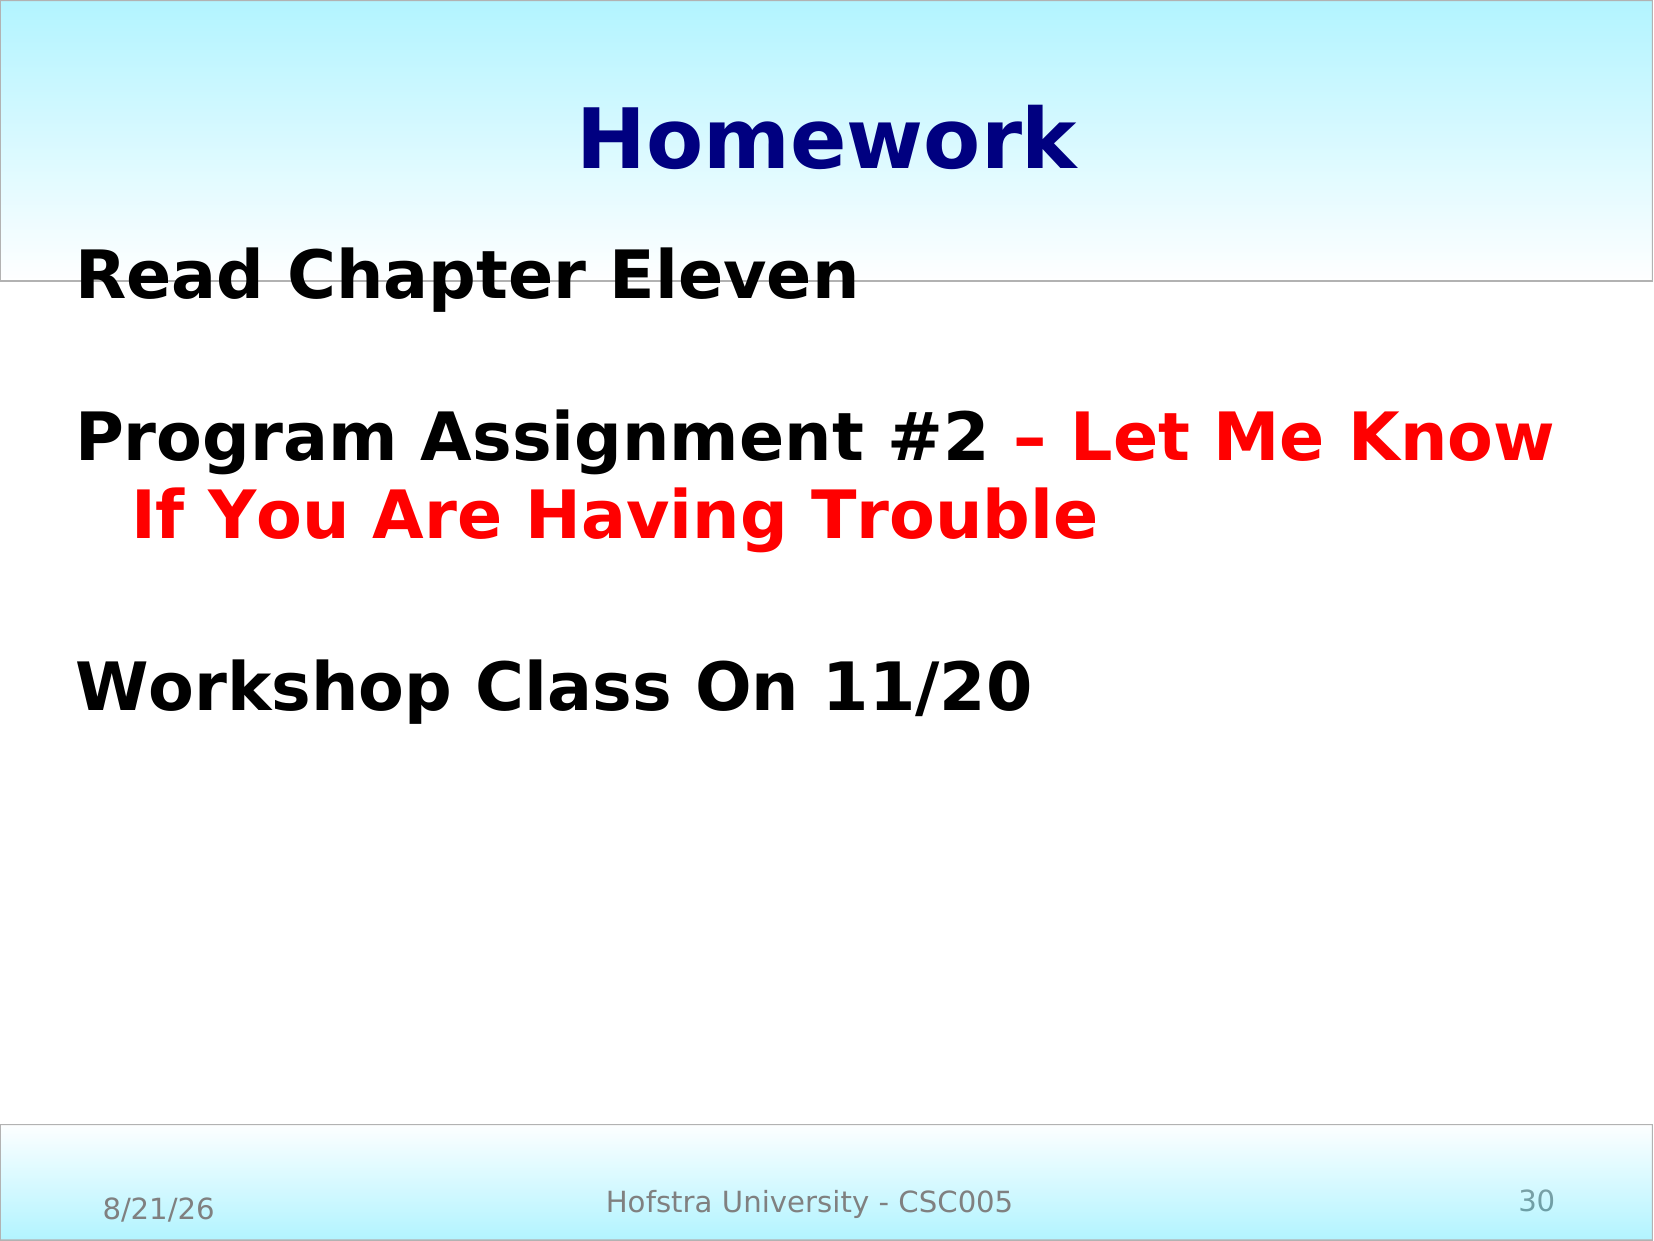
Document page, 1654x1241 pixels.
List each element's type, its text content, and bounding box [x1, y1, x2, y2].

title Homework [78, 10, 1576, 236]
list Read Chapter Eleven Program Assignment #2 – Let Me Know If You Are Having Trouble Workshop Class On 11/20 [75, 236, 1613, 1034]
